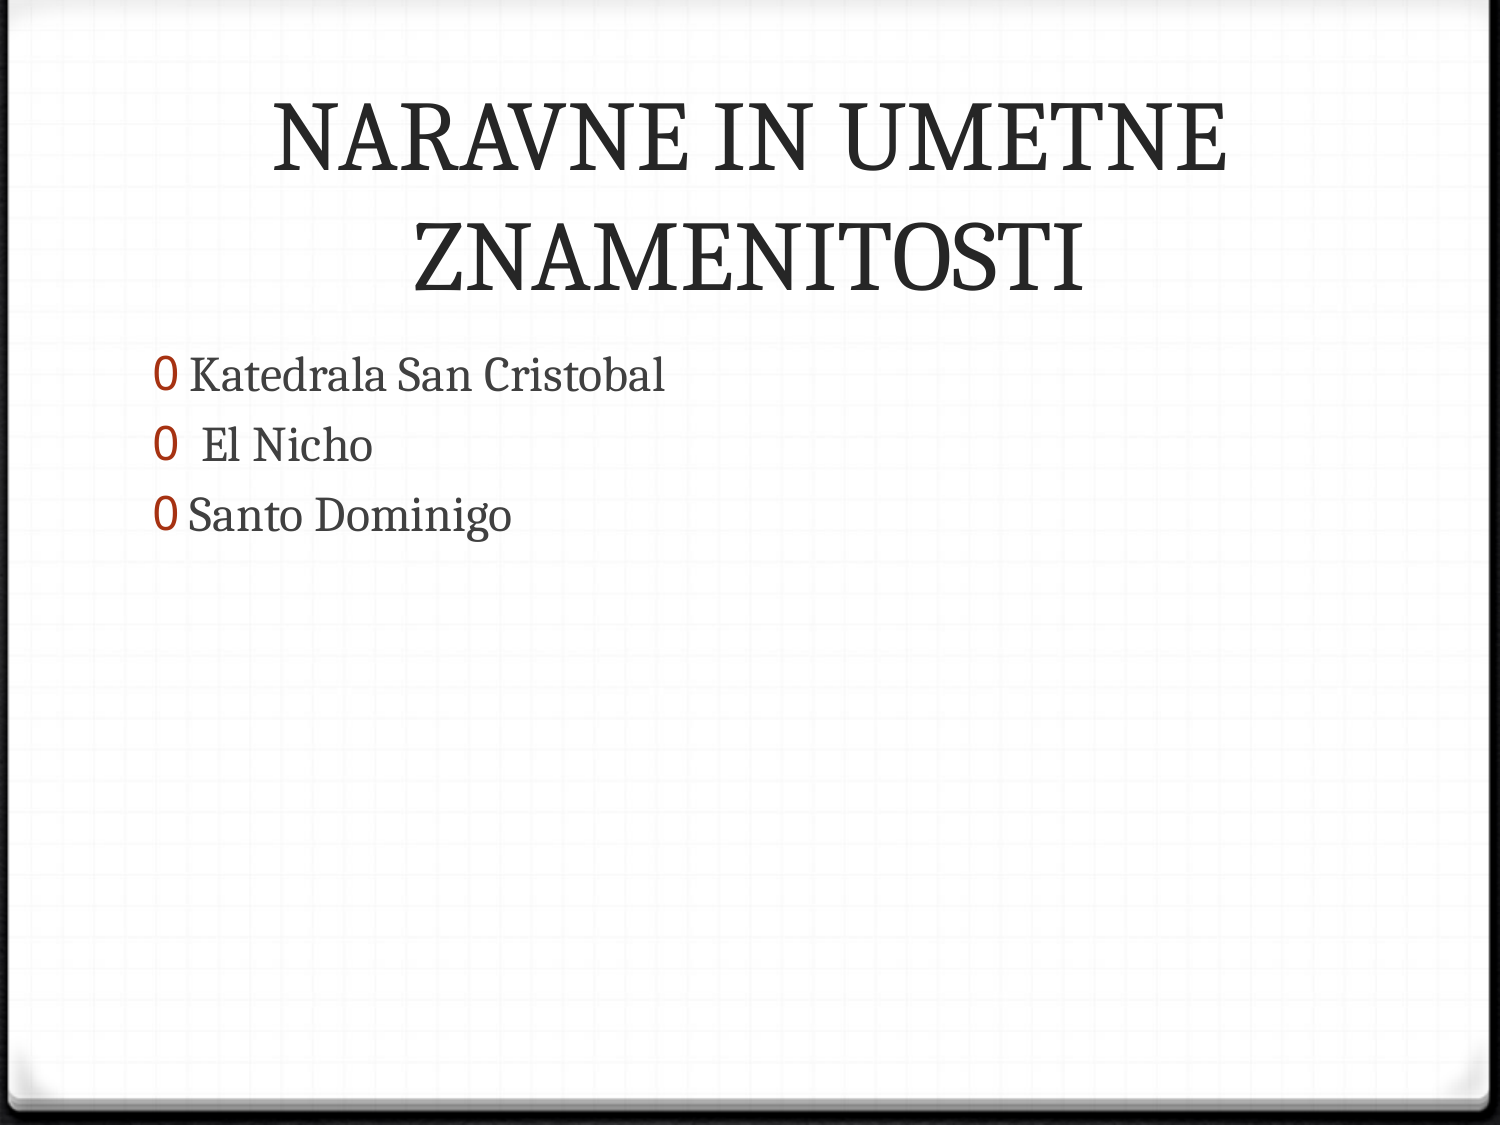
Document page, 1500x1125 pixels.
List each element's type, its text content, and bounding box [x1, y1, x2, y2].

title NARAVNE IN UMETNE ZNAMENITOSTI [90, 71, 1410, 309]
list Katedrala San Cristobal El Nicho Santo Dominigo [137, 334, 1363, 983]
picture [0, 0, 1500, 1125]
